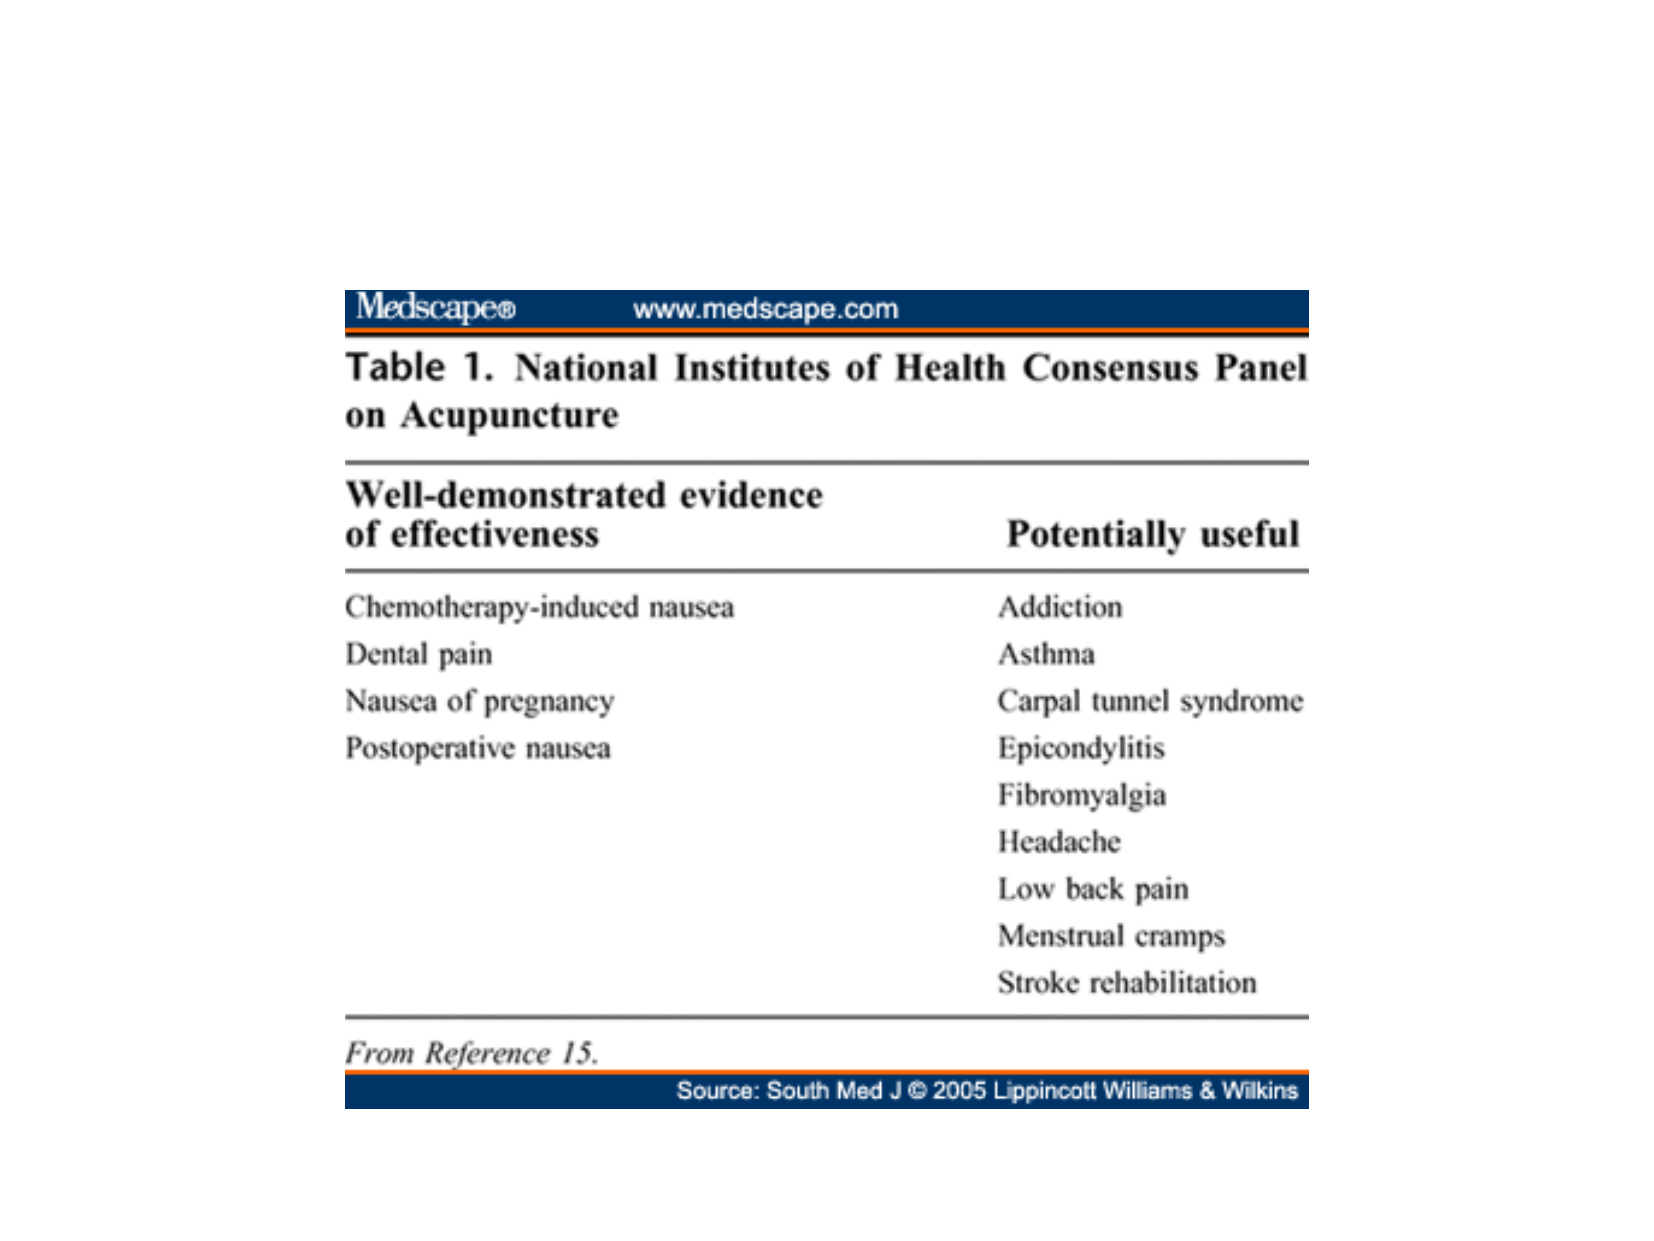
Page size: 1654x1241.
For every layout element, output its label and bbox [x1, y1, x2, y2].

picture [345, 290, 1309, 1109]
